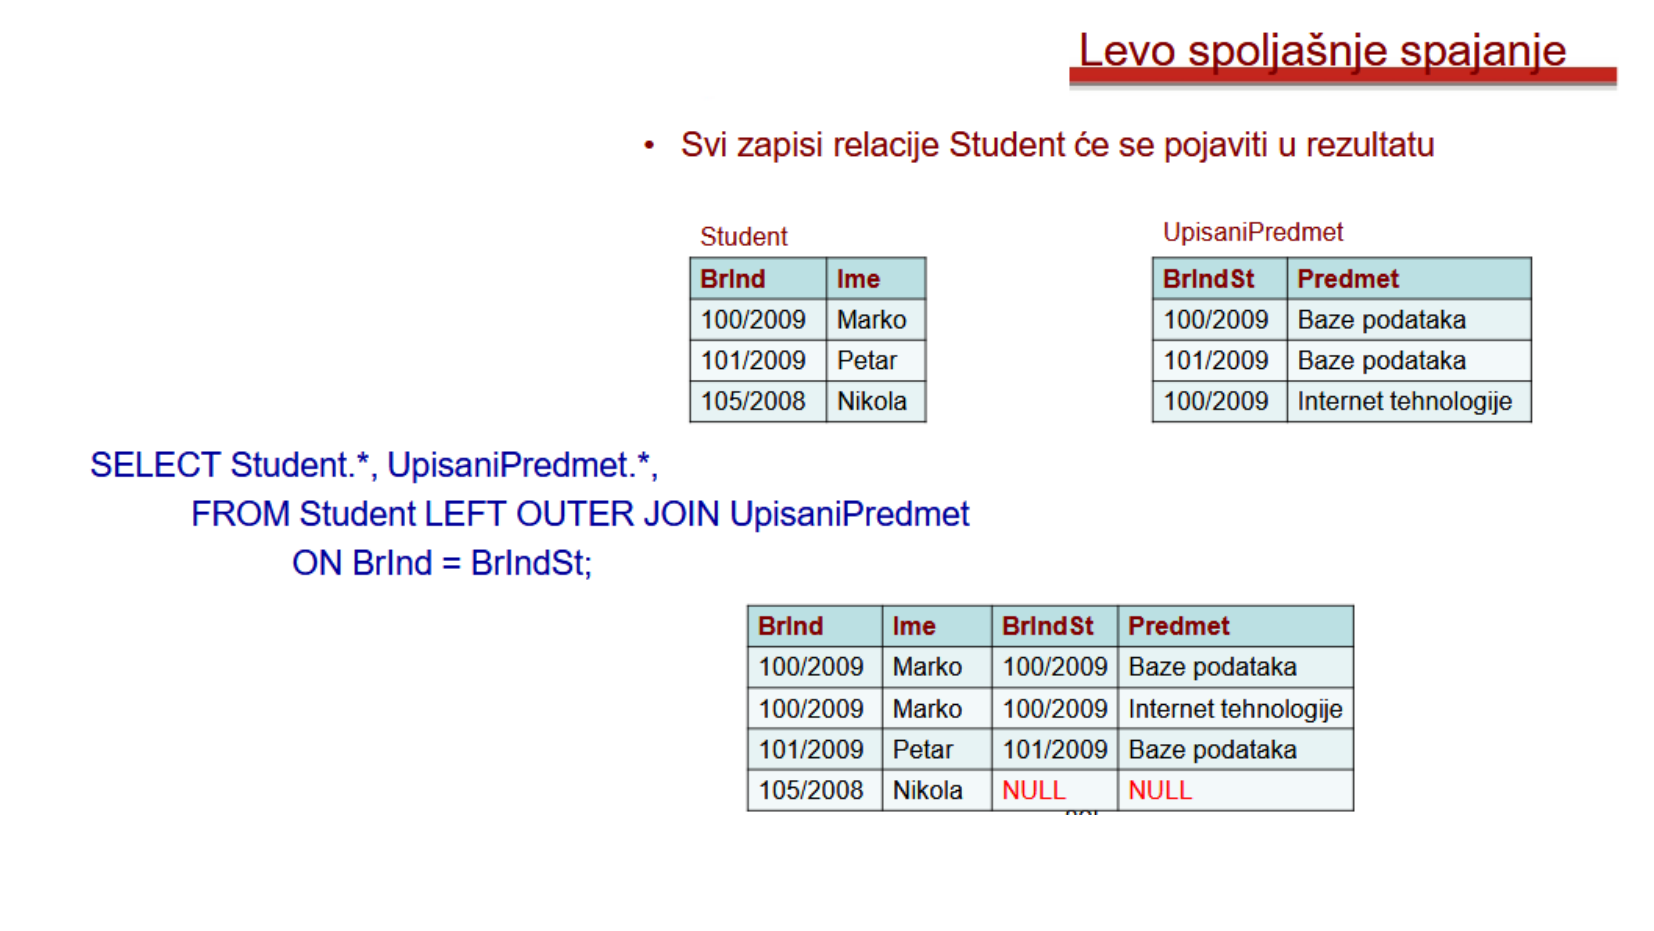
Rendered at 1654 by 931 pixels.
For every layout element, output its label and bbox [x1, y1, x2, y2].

picture [70, 11, 1642, 591]
picture [732, 593, 1361, 815]
